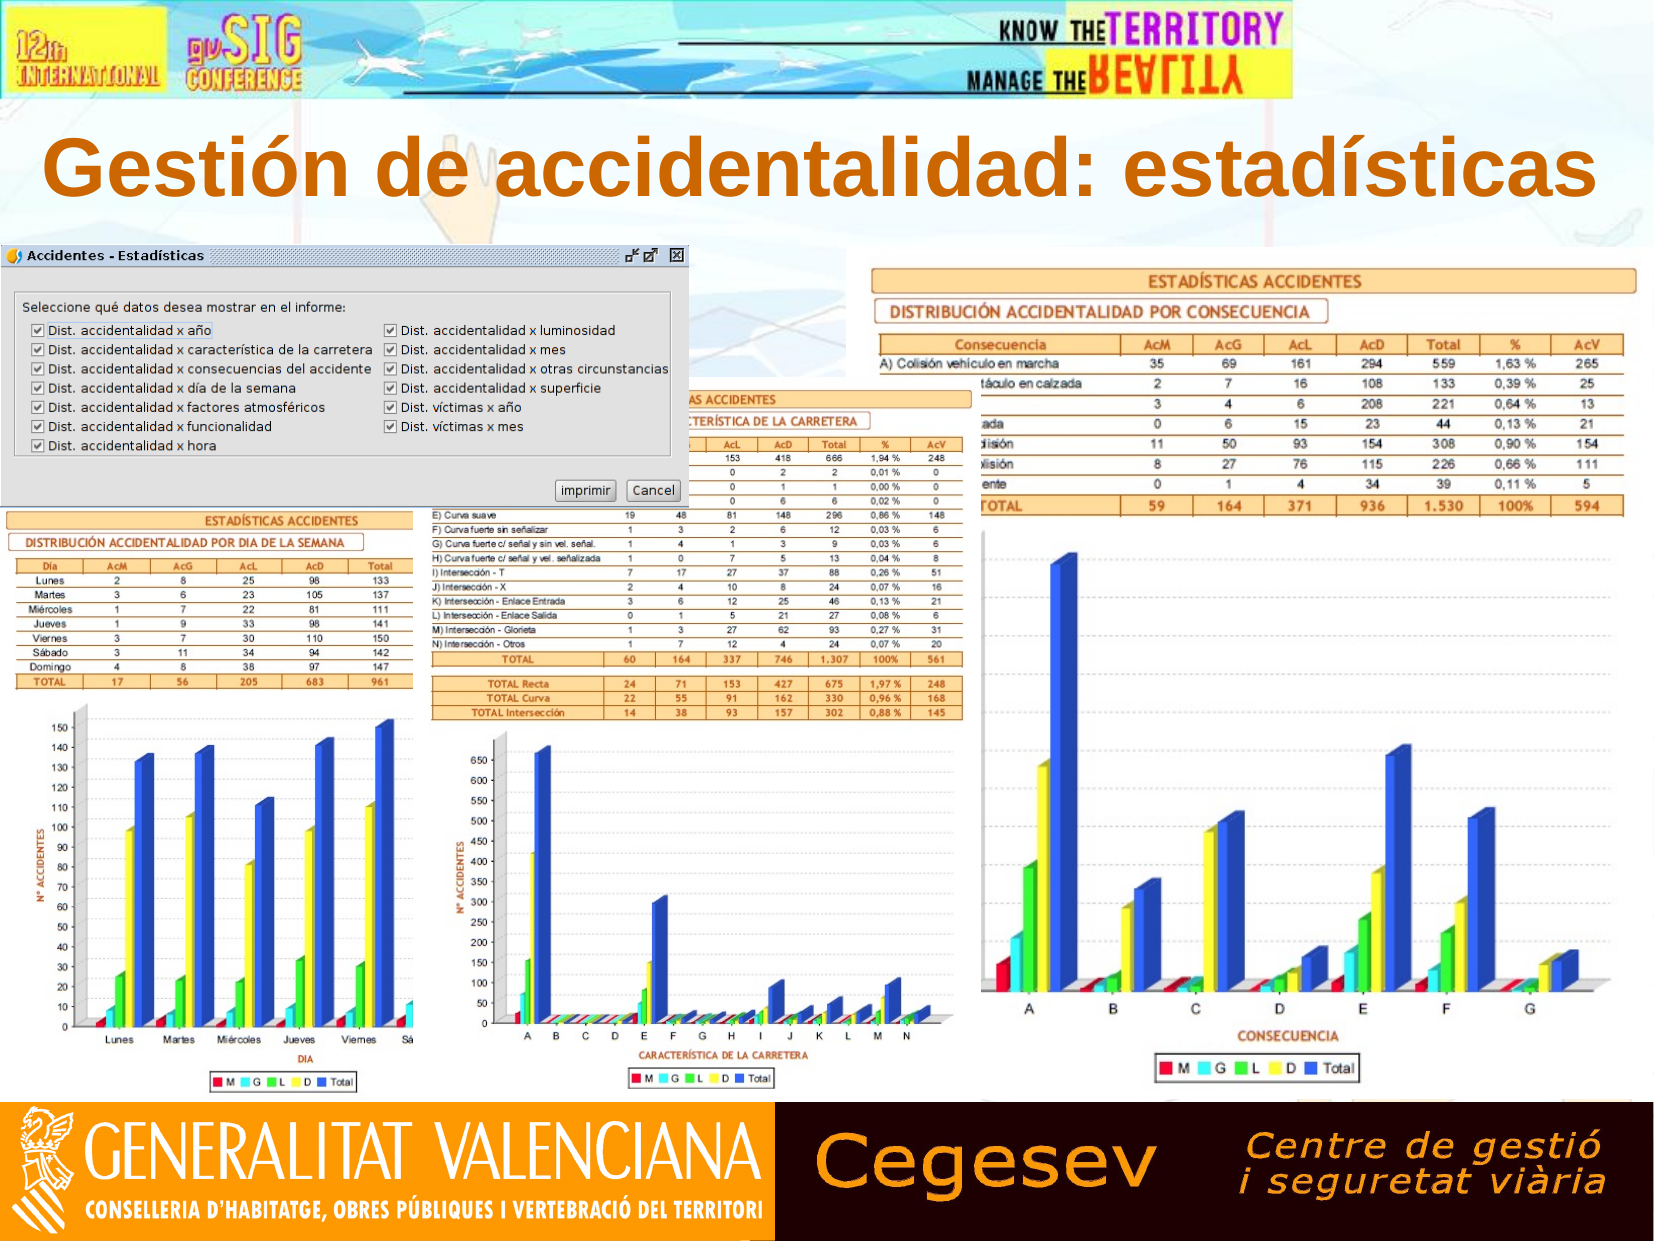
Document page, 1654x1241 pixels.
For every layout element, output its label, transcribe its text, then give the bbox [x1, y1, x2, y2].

title Gestión de accidentalidad: estadísticas [23, 64, 1619, 272]
picture [0, 0, 1654, 1241]
